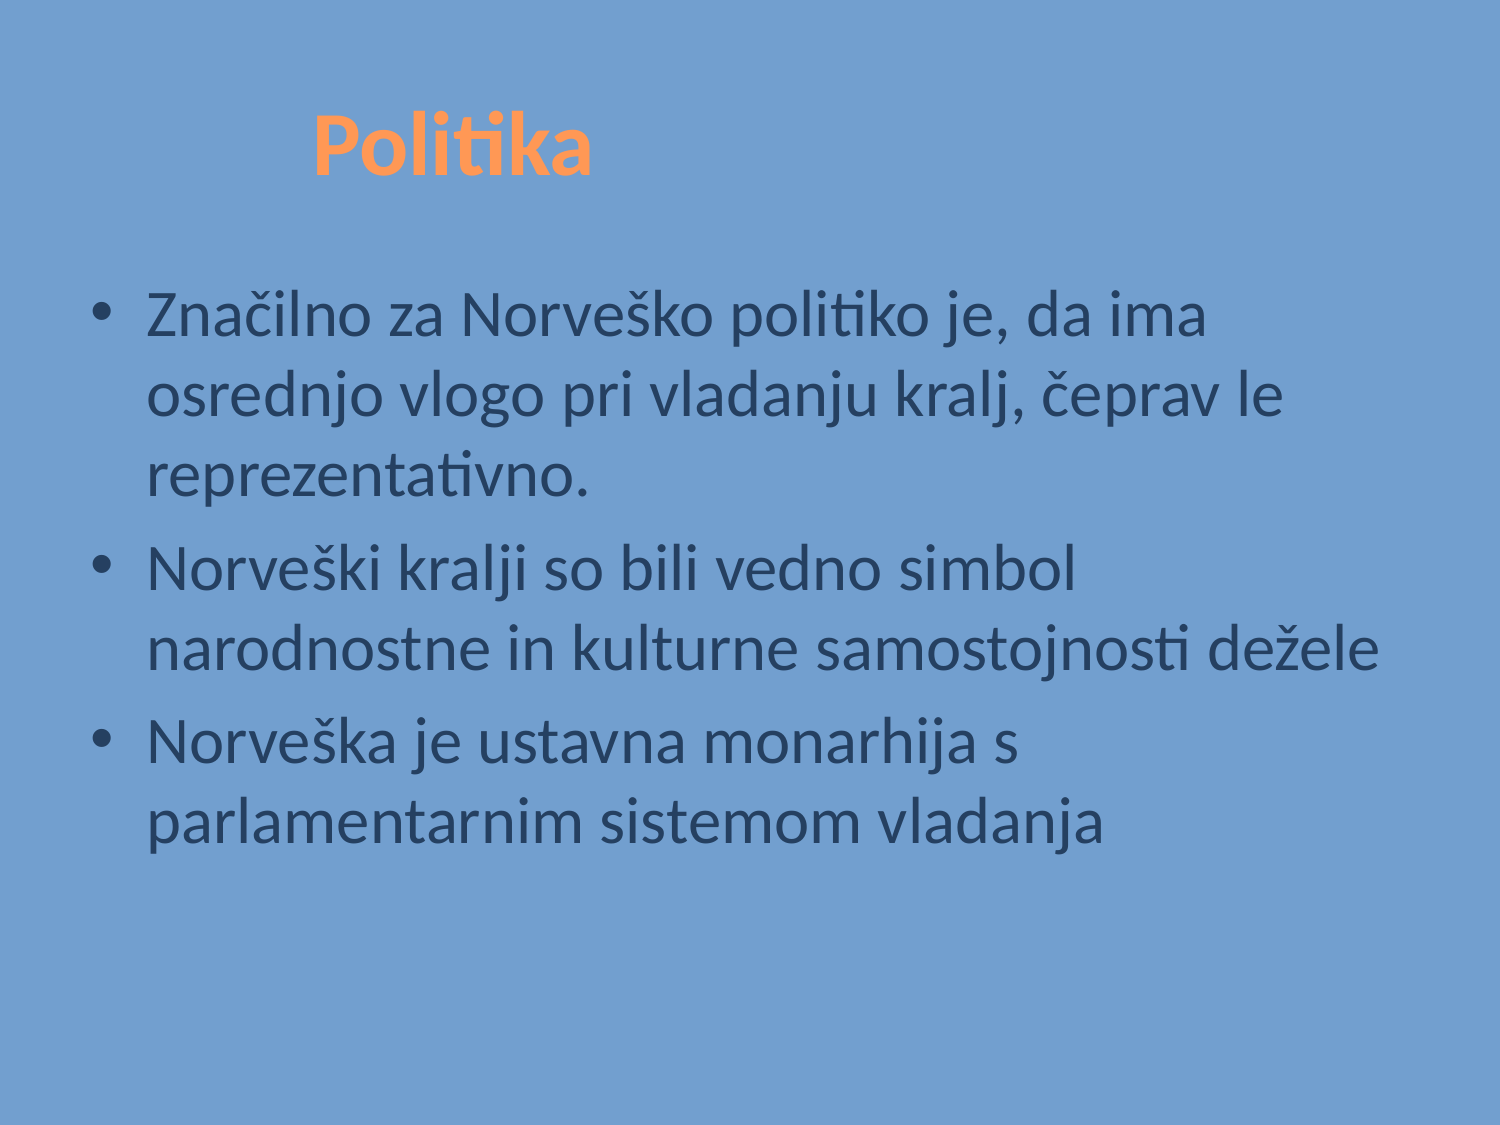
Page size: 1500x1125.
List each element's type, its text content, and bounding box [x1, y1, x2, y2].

list Značilno za Norveško politiko je, da ima osrednjo vlogo pri vladanju kralj, čeprav le reprezentativno. Norveški kralji so bili vedno simbol narodnostne in kulturne samostojnosti dežele Norveška je ustavna monarhija s parlamentarnim sistemom vladanja [75, 262, 1425, 1005]
title Politika [75, 45, 833, 233]
